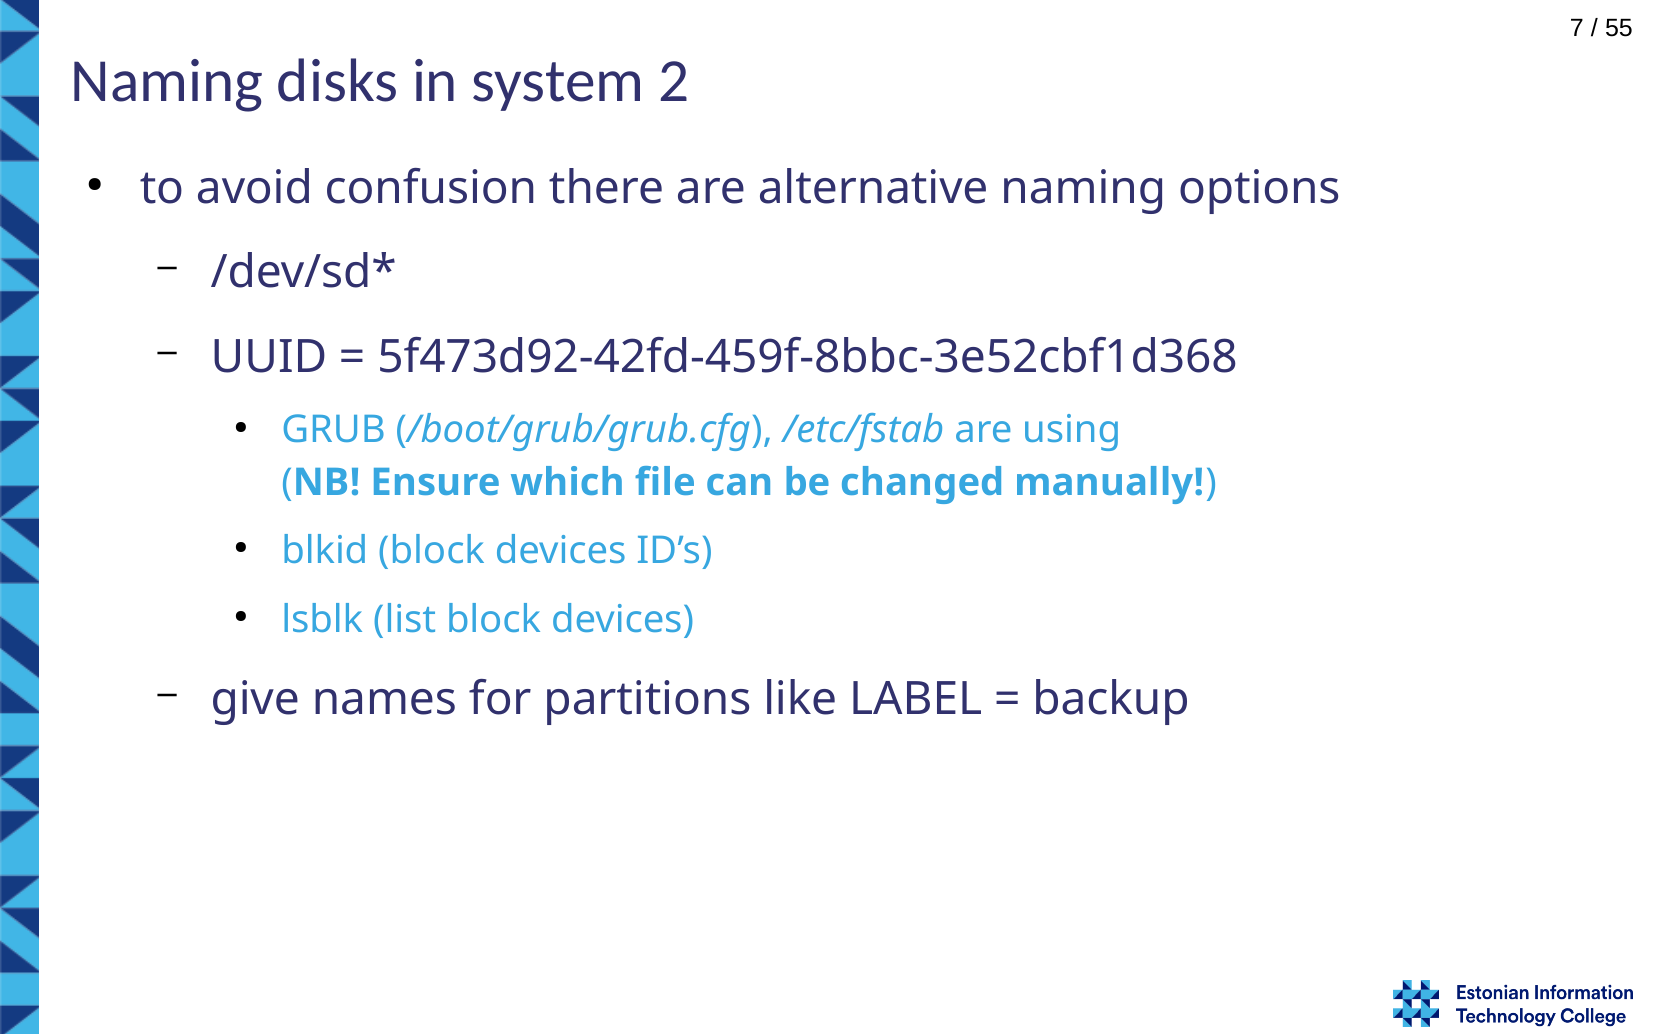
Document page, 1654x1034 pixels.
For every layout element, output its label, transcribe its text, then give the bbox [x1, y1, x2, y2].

picture [1393, 980, 1633, 1027]
title Naming disks in system 2 [70, 41, 1630, 130]
list to avoid confusion there are alternative naming options /dev/sd* UUID = 5f473d92-42fd-459f-8bbc-3e52cbf1d368 GRUB (/boot/grub/grub.cfg), /etc/fstab are using (NB! Ensure which file can be changed manually!) blkid (block devices ID’s) lsblk (list block devices) give names for partitions like LABEL = backup [68, 153, 1630, 957]
